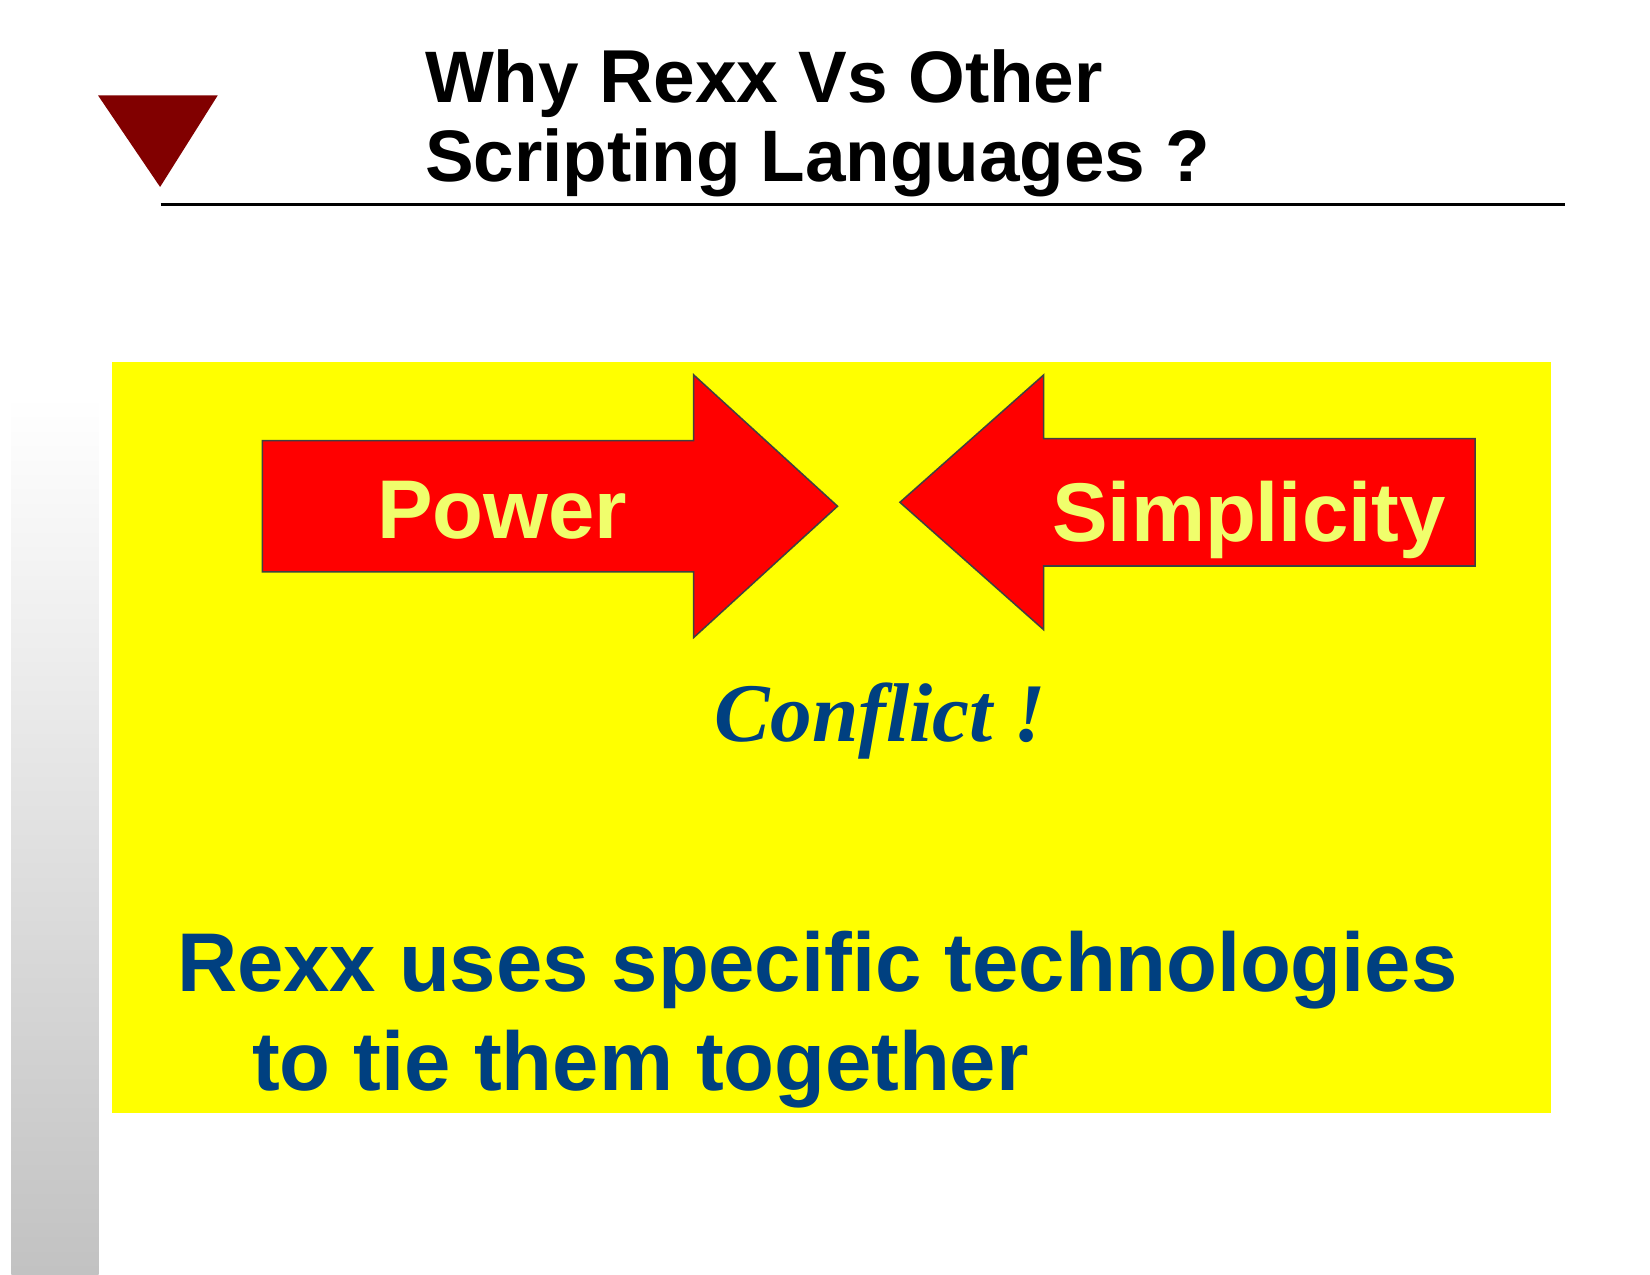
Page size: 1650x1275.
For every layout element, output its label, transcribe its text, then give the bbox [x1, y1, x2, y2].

text_box Simplicity [1037, 449, 1461, 566]
text_box Power [362, 447, 643, 563]
text_box Rexx uses specific technologies to tie them together [162, 899, 1525, 1116]
text_box [112, 362, 1551, 1113]
text_box [11, 396, 99, 1275]
text_box Conflict ! [700, 650, 1062, 766]
text_box Why Rexx Vs Other Scripting Languages ? [425, 37, 1375, 138]
text_box [98, 95, 218, 187]
